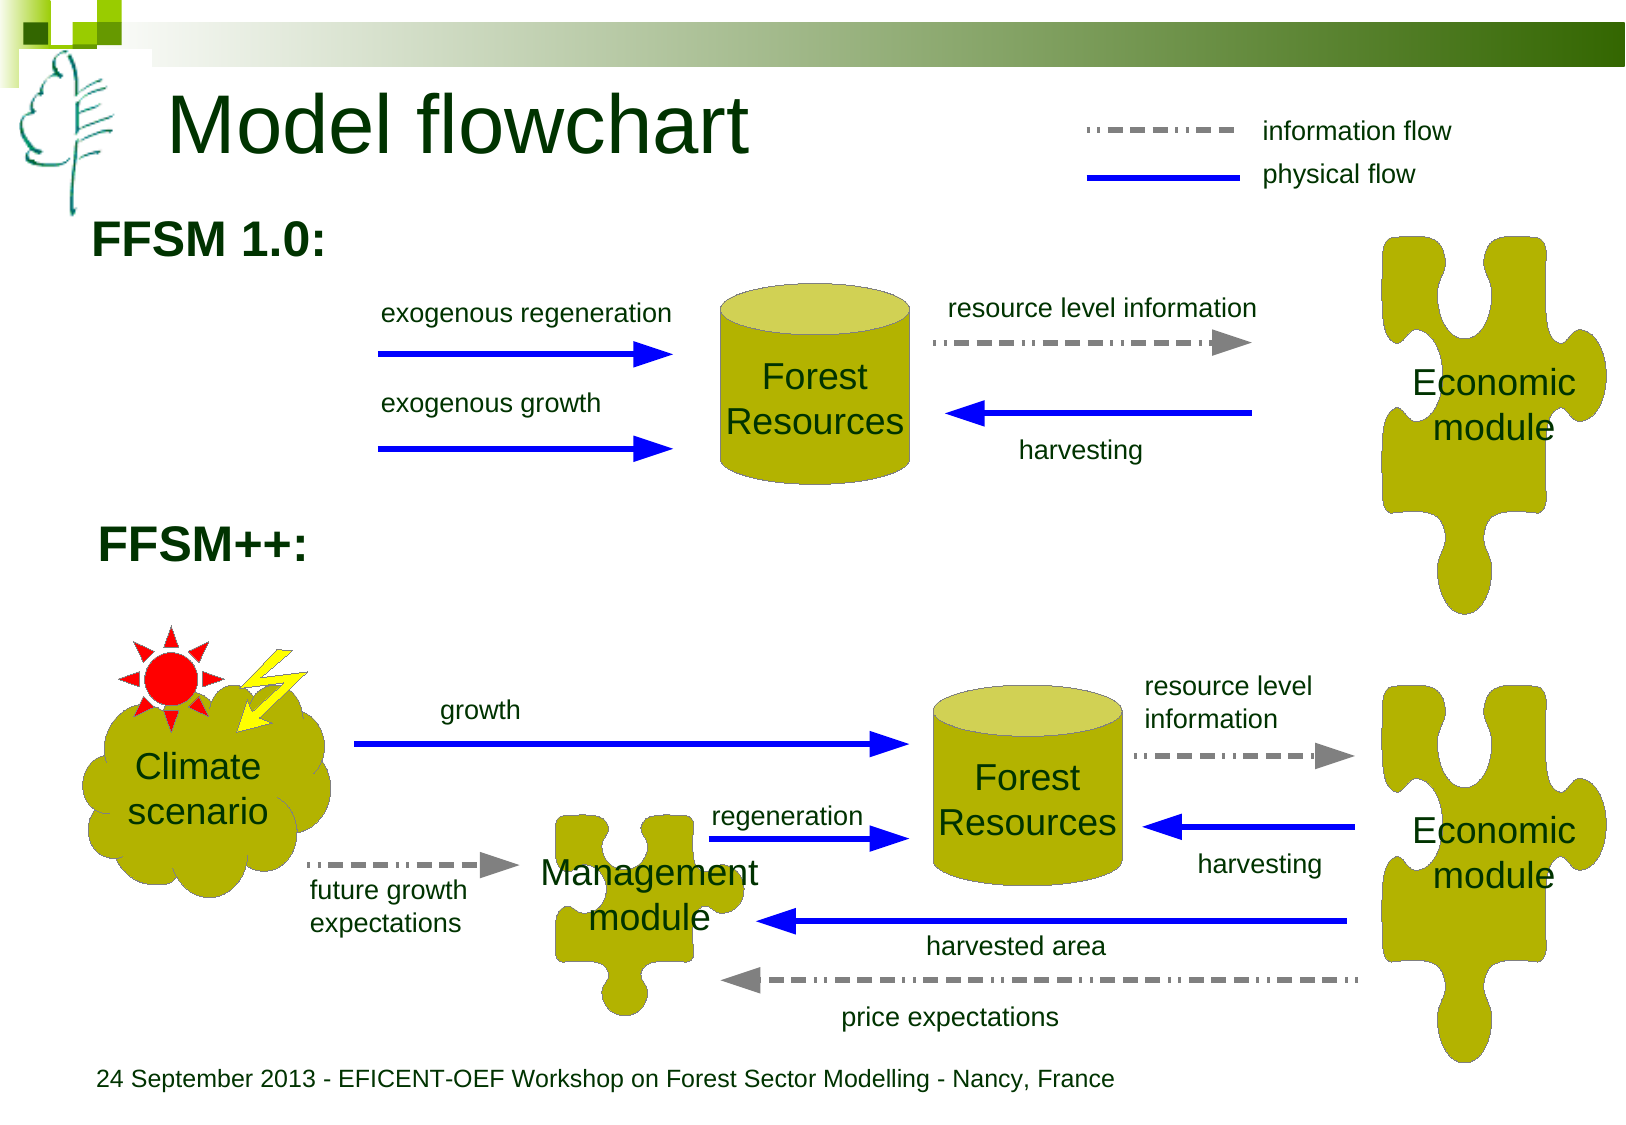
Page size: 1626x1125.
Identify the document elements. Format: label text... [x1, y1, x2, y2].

text_box [163, 625, 179, 648]
text_box future growth expectations [295, 865, 485, 945]
text_box exogenous growth [366, 377, 709, 426]
text_box [118, 671, 140, 687]
text_box [133, 641, 155, 663]
text_box [144, 652, 198, 706]
text_box harvesting [1003, 425, 1217, 473]
text_box regeneration [696, 791, 886, 839]
text_box information flow [1247, 106, 1595, 149]
text_box physical flow [1247, 149, 1595, 197]
text_box [202, 671, 225, 687]
text_box Forest Resources [720, 312, 910, 485]
text_box exogenous regeneration [366, 287, 709, 336]
text_box FFSM 1.0: [76, 199, 644, 275]
text_box price expectations [826, 992, 1168, 1040]
text_box FFSM++: [82, 503, 650, 579]
title Model flowchart [152, 62, 1626, 178]
text_box resource level information [1129, 661, 1371, 742]
text_box Economic module [1381, 236, 1607, 615]
text_box [188, 696, 209, 717]
text_box growth [425, 685, 579, 733]
text_box Management module [555, 814, 745, 1016]
text_box harvested area [911, 921, 1252, 969]
picture [19, 49, 152, 220]
text_box Climate scenario [82, 685, 331, 898]
text_box [133, 696, 155, 717]
text_box Forest Resources [933, 712, 1123, 886]
text_box harvesting [1182, 838, 1347, 886]
text_box [188, 641, 209, 663]
text_box [236, 649, 308, 733]
text_box resource level information [933, 283, 1280, 331]
text_box [163, 710, 179, 733]
text_box Economic module [1381, 685, 1607, 1063]
